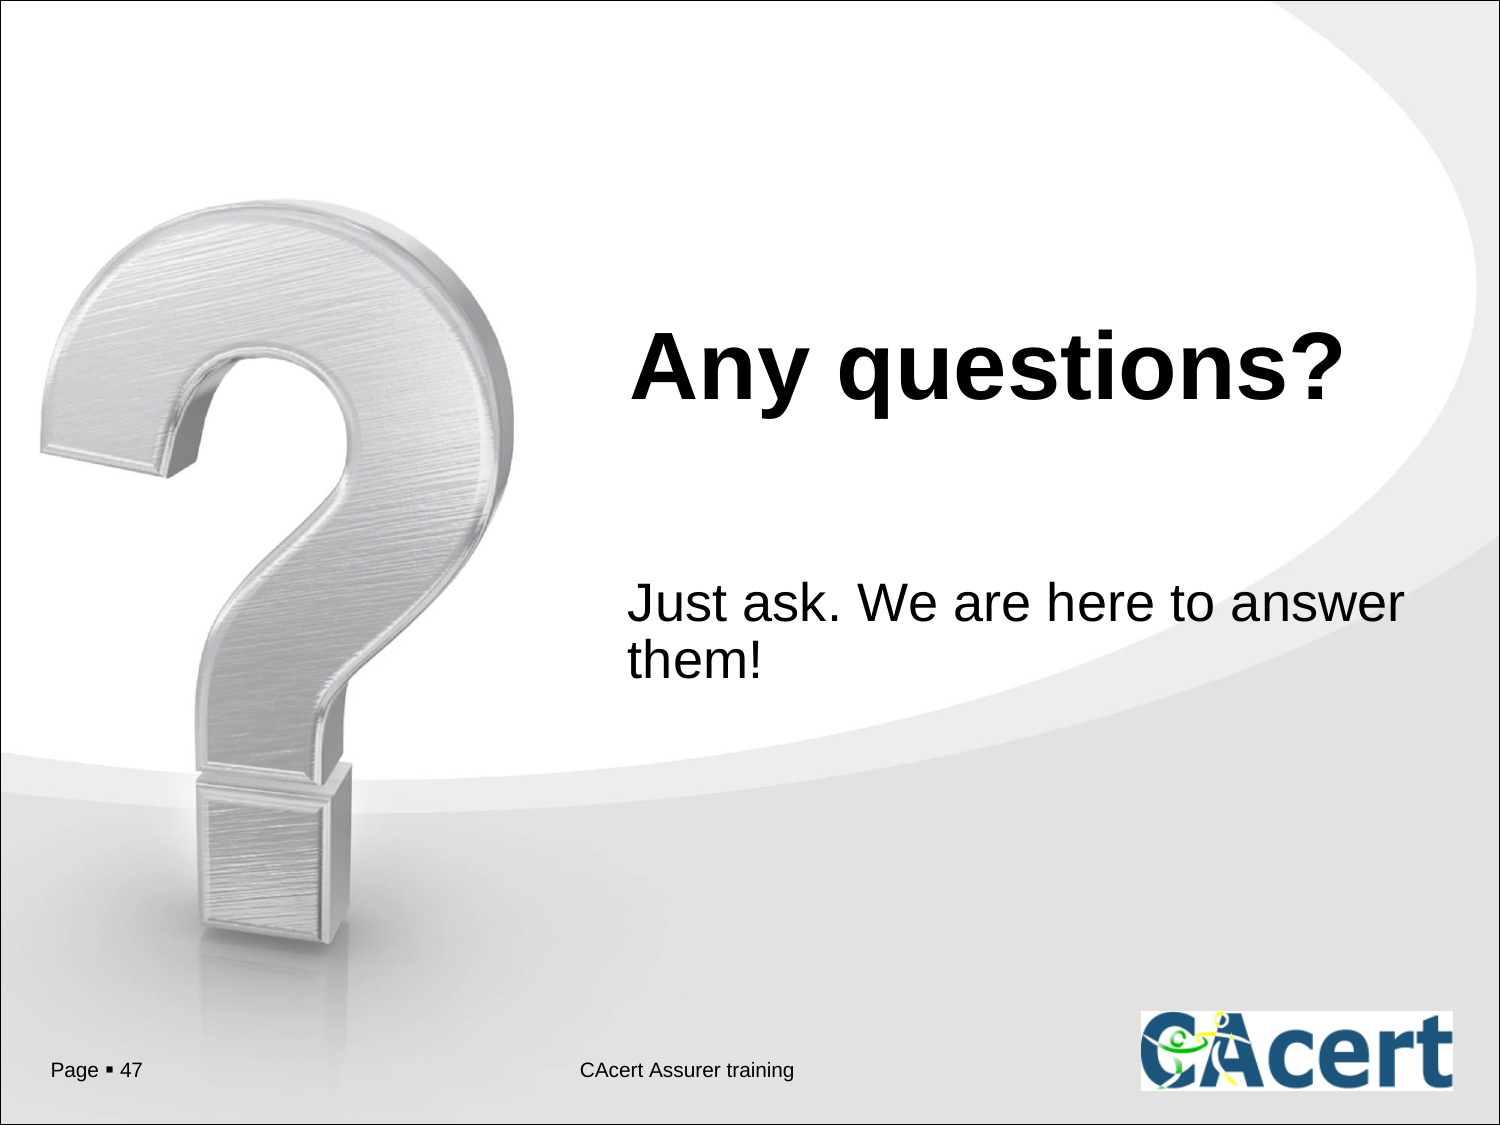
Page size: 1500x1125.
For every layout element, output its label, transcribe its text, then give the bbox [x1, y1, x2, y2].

picture [1, 1, 1499, 1124]
text_box Any questions? [614, 304, 1363, 428]
text_box Just ask. We are here to answer them! [627, 556, 1471, 710]
